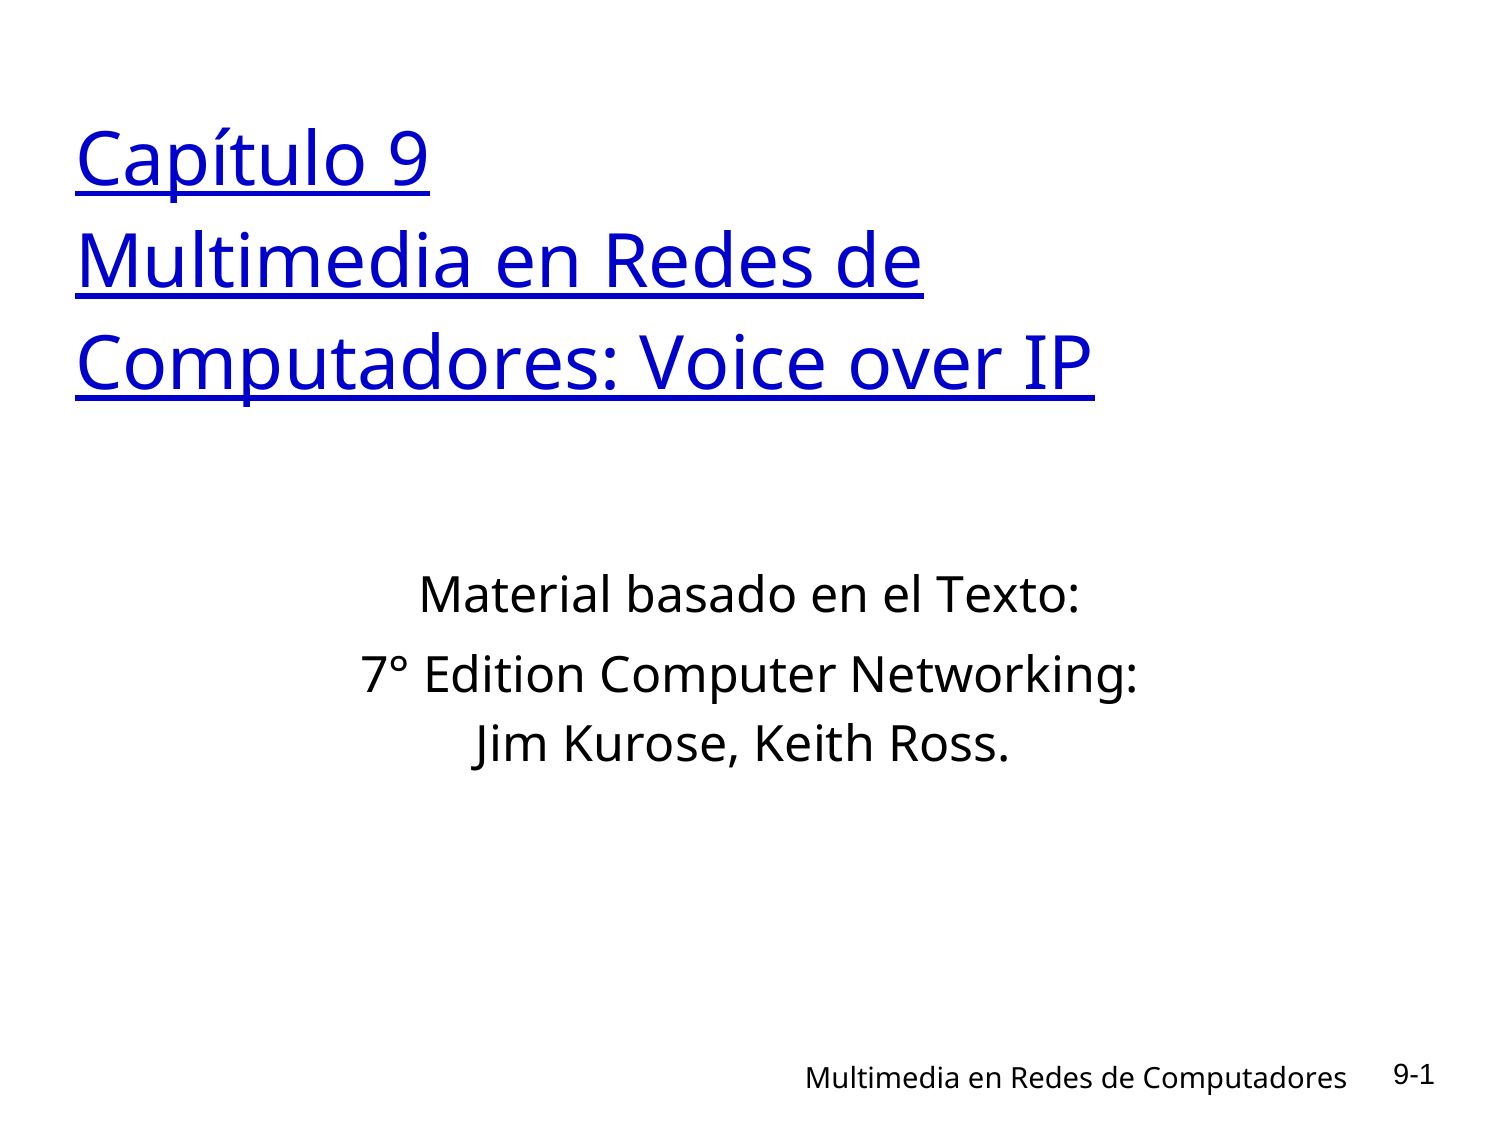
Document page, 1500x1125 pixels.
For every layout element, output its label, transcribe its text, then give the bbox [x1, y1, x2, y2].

title Capítulo 9 Multimedia en Redes de Computadores: Voice over IP [75, 127, 1351, 390]
subtitle Material basado en el Texto: 7° Edition Computer Networking: Jim Kurose, Keith Ross. [112, 472, 1388, 863]
